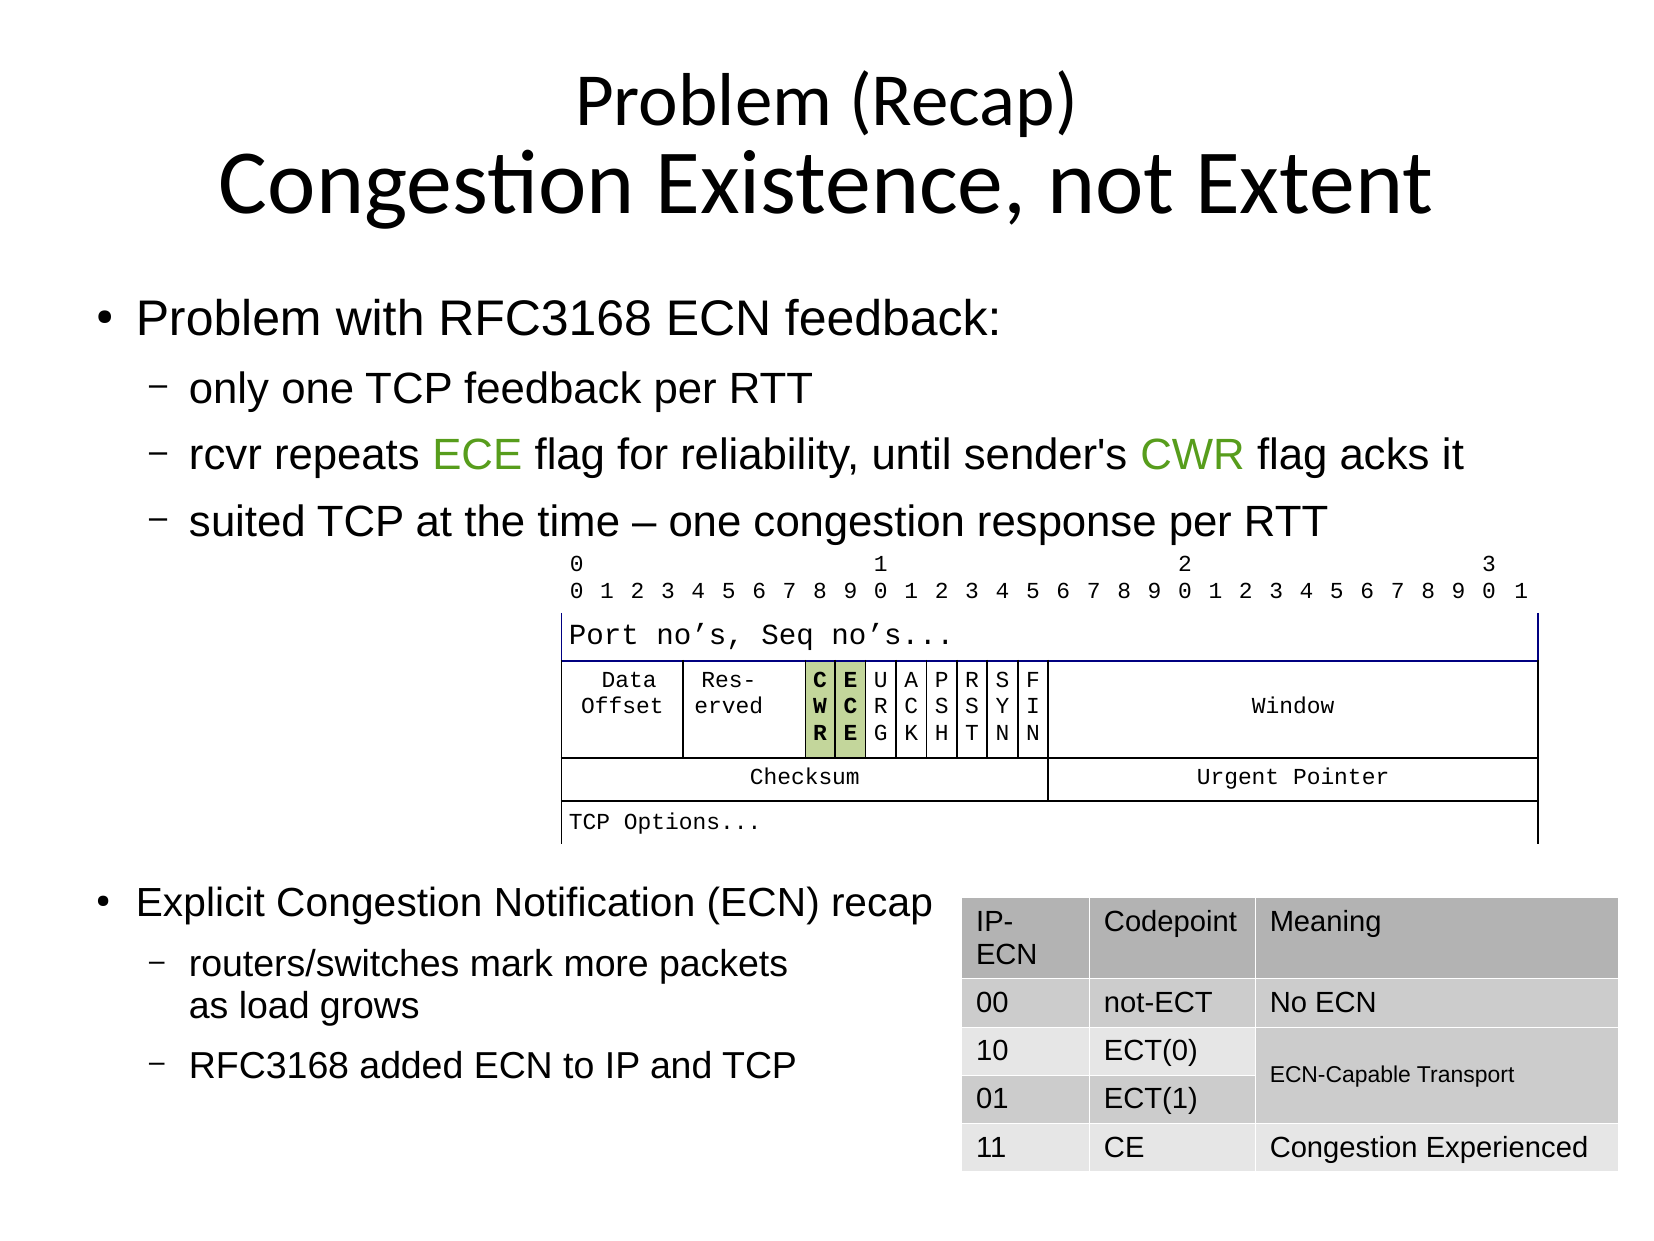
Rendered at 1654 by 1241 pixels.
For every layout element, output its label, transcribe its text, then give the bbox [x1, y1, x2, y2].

table_header Meaning [1256, 898, 1618, 978]
table_cell Checksum [562, 759, 1047, 800]
table_header 6 [744, 543, 774, 613]
table_header 30 [1474, 543, 1504, 613]
title Problem (Recap) Congestion Existence, not Extent [82, 49, 1571, 257]
table_cell [774, 662, 805, 757]
table_cell Res-erved [684, 662, 774, 757]
table_cell RST [958, 662, 986, 757]
table_header 9 [1443, 543, 1474, 613]
table_header 9 [1139, 543, 1170, 613]
table_header 5 [1018, 543, 1048, 613]
table_header 4 [683, 543, 714, 613]
table_cell ECE [836, 662, 865, 757]
table_cell Window [1049, 662, 1537, 757]
table_header 6 [1352, 543, 1383, 613]
table_cell Port no’s, Seq no’s... [562, 613, 1537, 660]
table_cell not-ECT [1090, 979, 1255, 1027]
table_cell CE [1090, 1124, 1255, 1171]
table_cell ECT(1) [1090, 1076, 1255, 1123]
table_cell URG [866, 662, 895, 757]
table_cell Urgent Pointer [1049, 759, 1537, 800]
table_cell SYN [988, 662, 1017, 757]
table_header 5 [714, 543, 744, 613]
table_cell FIN [1019, 662, 1047, 757]
table_header 2 [1231, 543, 1261, 613]
table_header Codepoint [1090, 898, 1255, 978]
table_cell ECN-Capable Transport [1256, 1028, 1618, 1123]
table_cell No ECN [1256, 979, 1618, 1027]
table_cell 00 [962, 979, 1089, 1027]
list Problem with RFC3168 ECN feedback: only one TCP feedback per RTT rcvr repeats ECE flag for reliability, until sender's CWR flag acks it suited TCP at the time – one congestion response per RTT Explicit Congestion Notification (ECN) recap routers/switches mark more packets as load grows RFC3168 added ECN to IP and TCP [82, 290, 1571, 1087]
table_header 3 [1261, 543, 1291, 613]
table_cell Data Offset [562, 662, 682, 757]
table_header 4 [1291, 543, 1322, 613]
table_cell Congestion Experienced [1256, 1124, 1618, 1171]
table_cell PSH [927, 662, 956, 757]
table_header 10 [866, 543, 896, 613]
table_cell ACK [897, 662, 926, 757]
table_header 8 [1413, 543, 1443, 613]
table_header 1 [592, 543, 622, 613]
table_header 2 [622, 543, 653, 613]
table_header 5 [1322, 543, 1352, 613]
table_cell 10 [962, 1028, 1089, 1075]
table_header 1 [896, 543, 926, 613]
table_header 7 [774, 543, 805, 613]
table_header 20 [1170, 543, 1200, 613]
table_header 8 [805, 543, 835, 613]
table_header 3 [957, 543, 987, 613]
table_header 6 [1048, 543, 1078, 613]
table_header 7 [1078, 543, 1109, 613]
table_cell TCP Options... [562, 802, 1537, 844]
table_header 00 [561, 543, 592, 613]
table_header 2 [926, 543, 957, 613]
table_cell 01 [962, 1076, 1089, 1123]
table_header 1 [1504, 543, 1538, 613]
table_header IP-ECN [962, 898, 1089, 978]
table_header 1 [1200, 543, 1231, 613]
table_cell CWR [806, 662, 834, 757]
table_header 7 [1383, 543, 1413, 613]
table_header 8 [1109, 543, 1139, 613]
table_header 9 [835, 543, 866, 613]
table_header 4 [987, 543, 1018, 613]
table_cell ECT(0) [1090, 1028, 1255, 1075]
table_cell 11 [962, 1124, 1089, 1171]
table_header 3 [653, 543, 683, 613]
